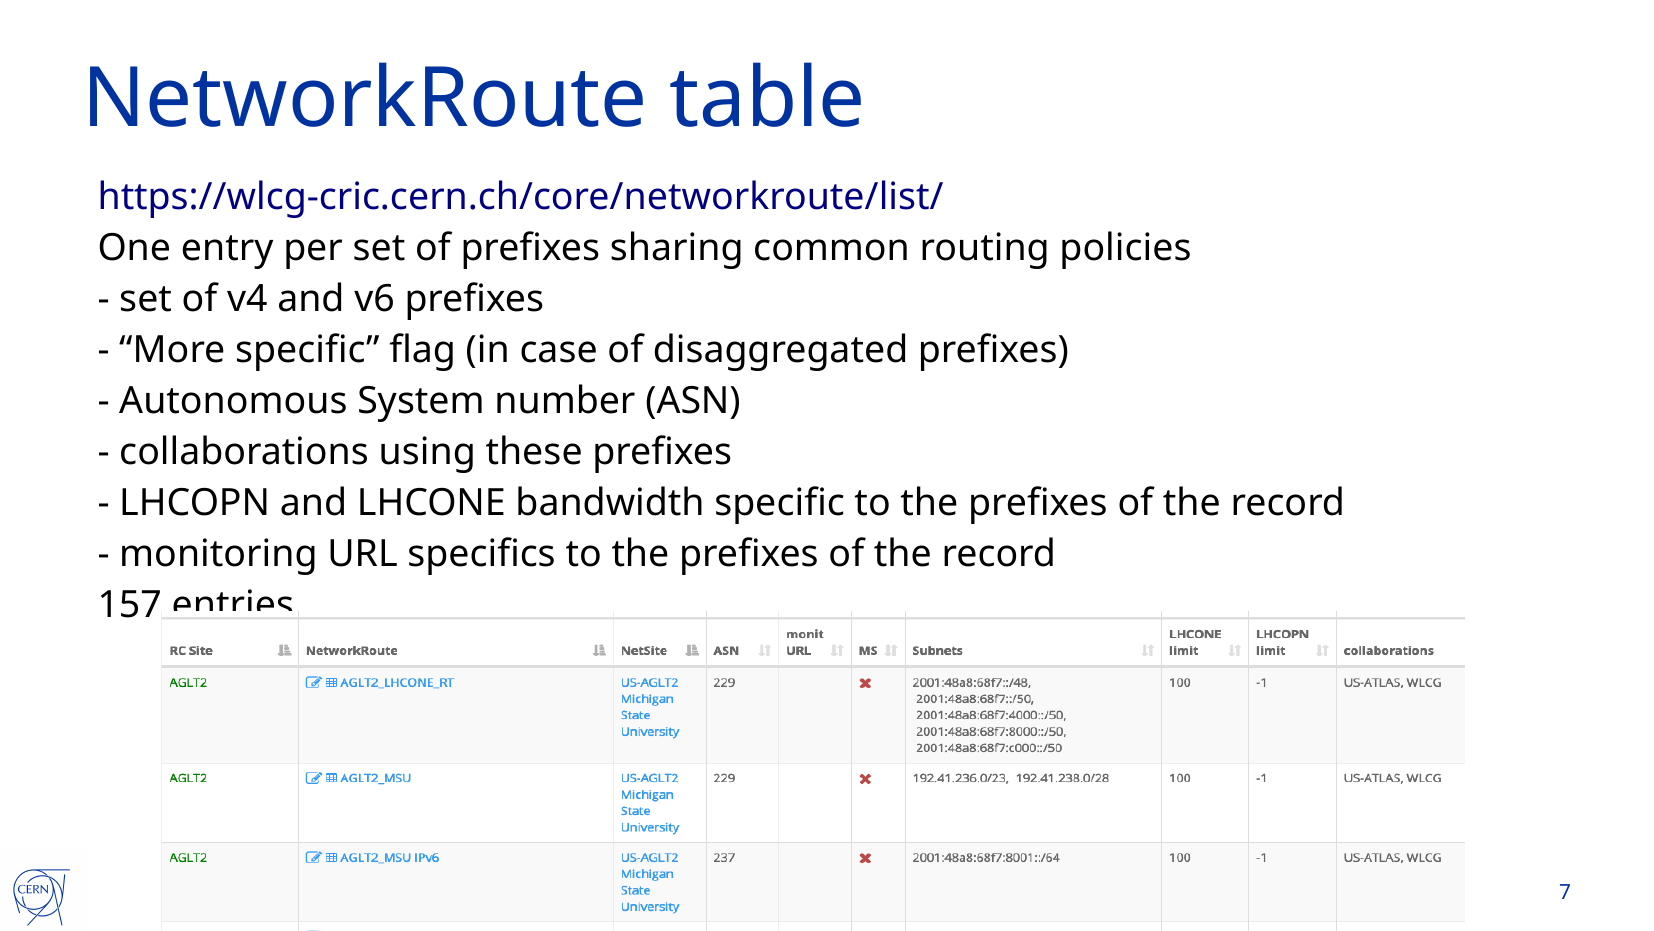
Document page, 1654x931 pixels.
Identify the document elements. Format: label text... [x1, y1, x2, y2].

text_box https://wlcg-cric.cern.ch/core/networkroute/list/ One entry per set of prefixes sharing common routing policies - set of v4 and v6 prefixes - “More specific” flag (in case of disaggregated prefixes) - Autonomous System number (ASN) - collaborations using these prefixes - LHCOPN and LHCONE bandwidth specific to the prefixes of the record - monitoring URL specifics to the prefixes of the record 157 entries [82, 161, 1607, 603]
picture [0, 850, 127, 931]
picture [153, 611, 1465, 931]
title NetworkRoute table [82, 37, 1571, 161]
